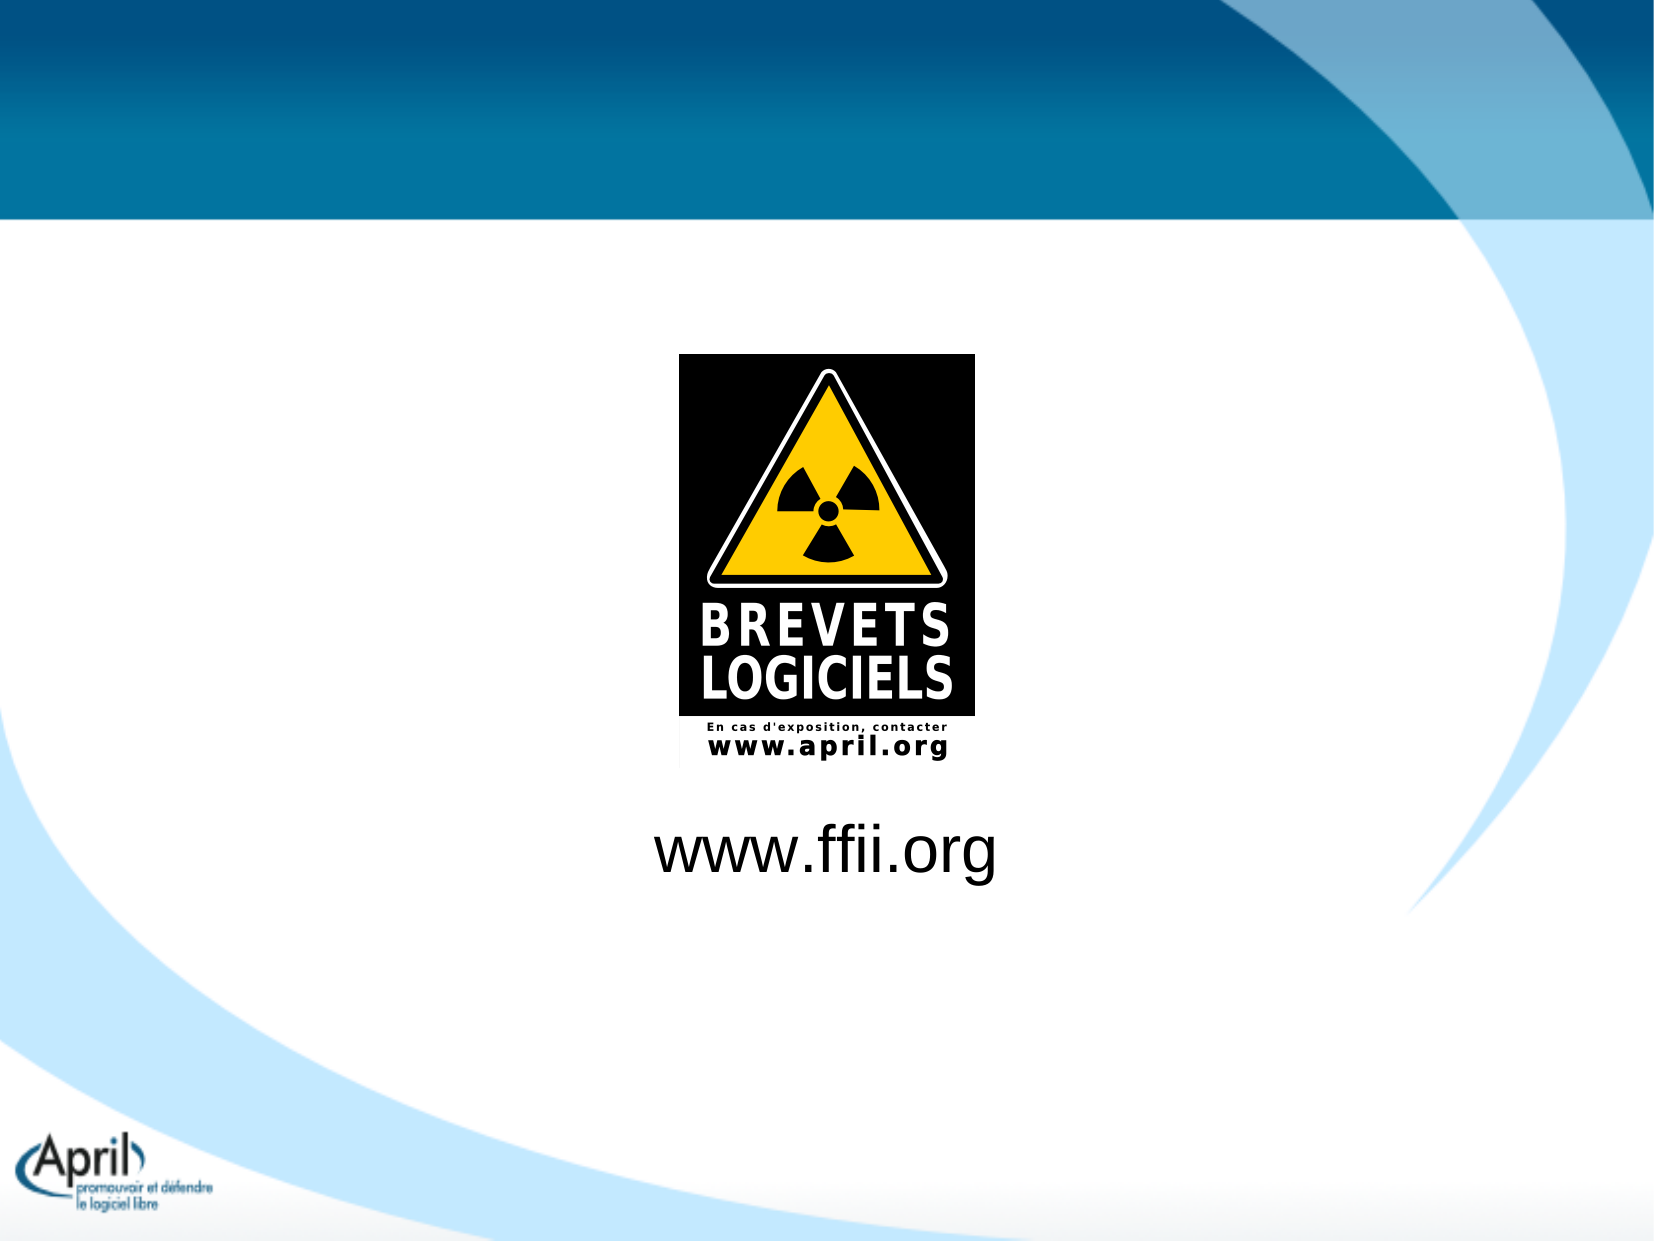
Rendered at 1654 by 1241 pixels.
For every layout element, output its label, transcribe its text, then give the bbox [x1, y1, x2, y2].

subtitle www.ffii.org [82, 290, 1571, 1109]
picture [0, 0, 1654, 1241]
